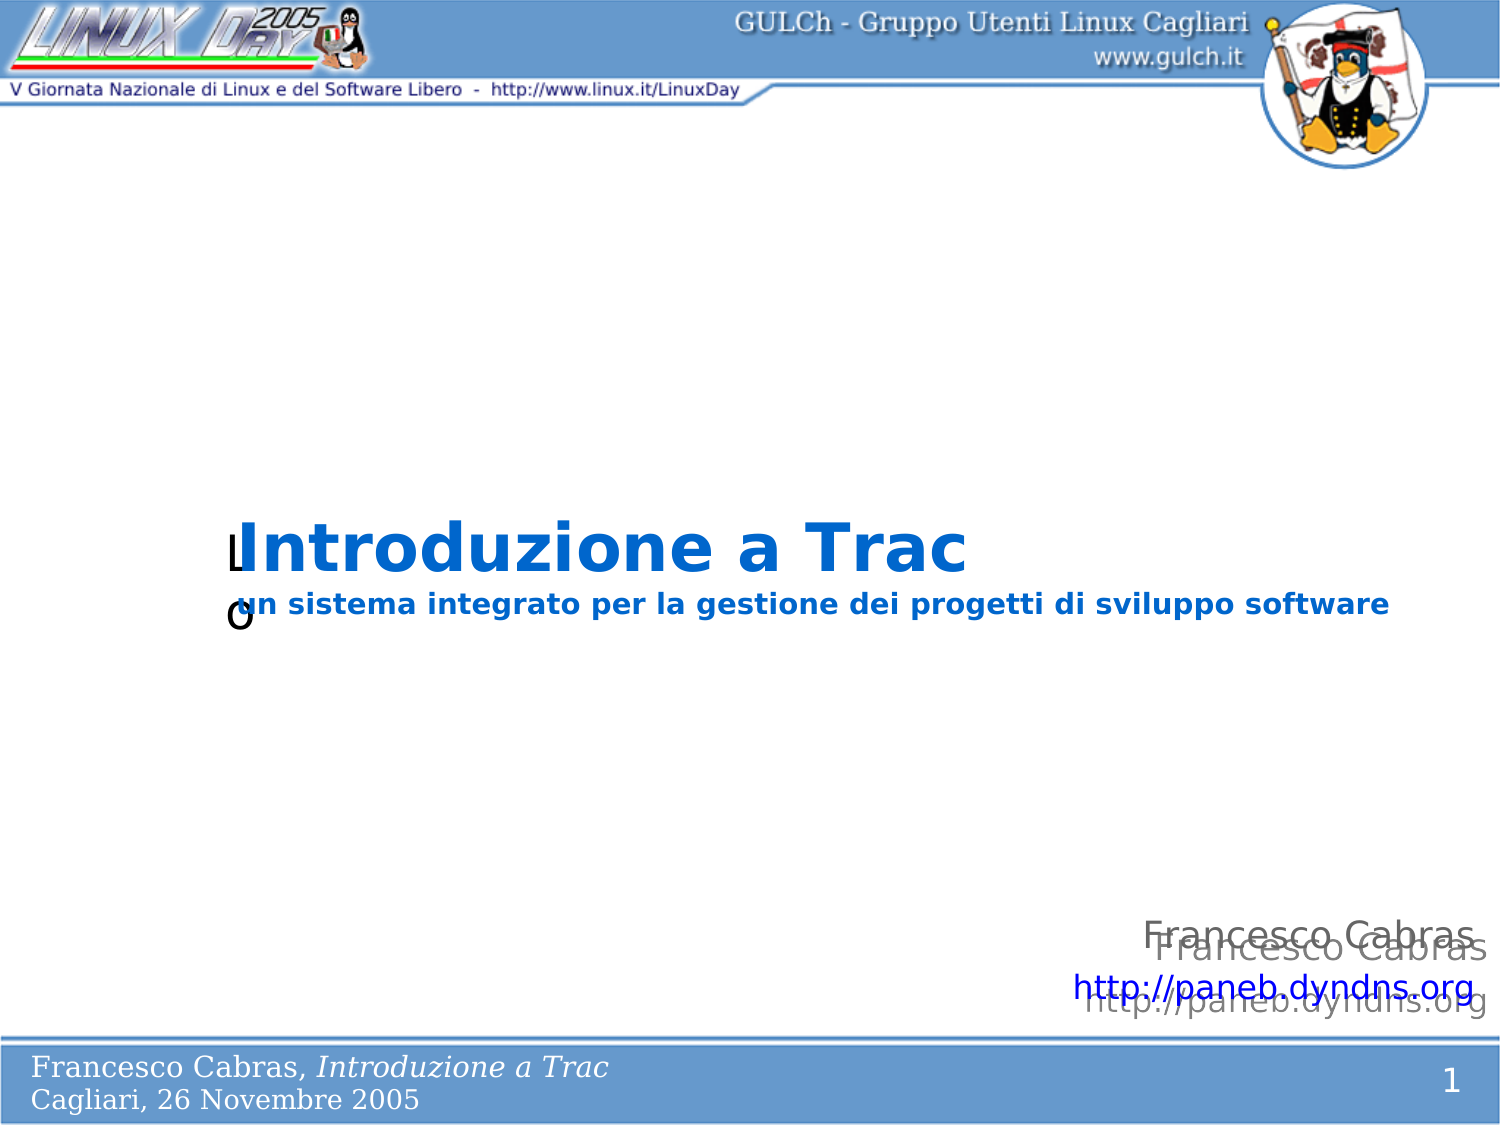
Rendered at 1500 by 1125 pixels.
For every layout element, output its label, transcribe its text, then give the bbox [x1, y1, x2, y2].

picture [0, 0, 1500, 1125]
text_box Introduzione a Trac un sistema integrato per la gestione dei progetti di sviluppo software [236, 509, 1393, 622]
text_box Francesco Cabras http://paneb.dyndns.org [1060, 913, 1482, 1008]
